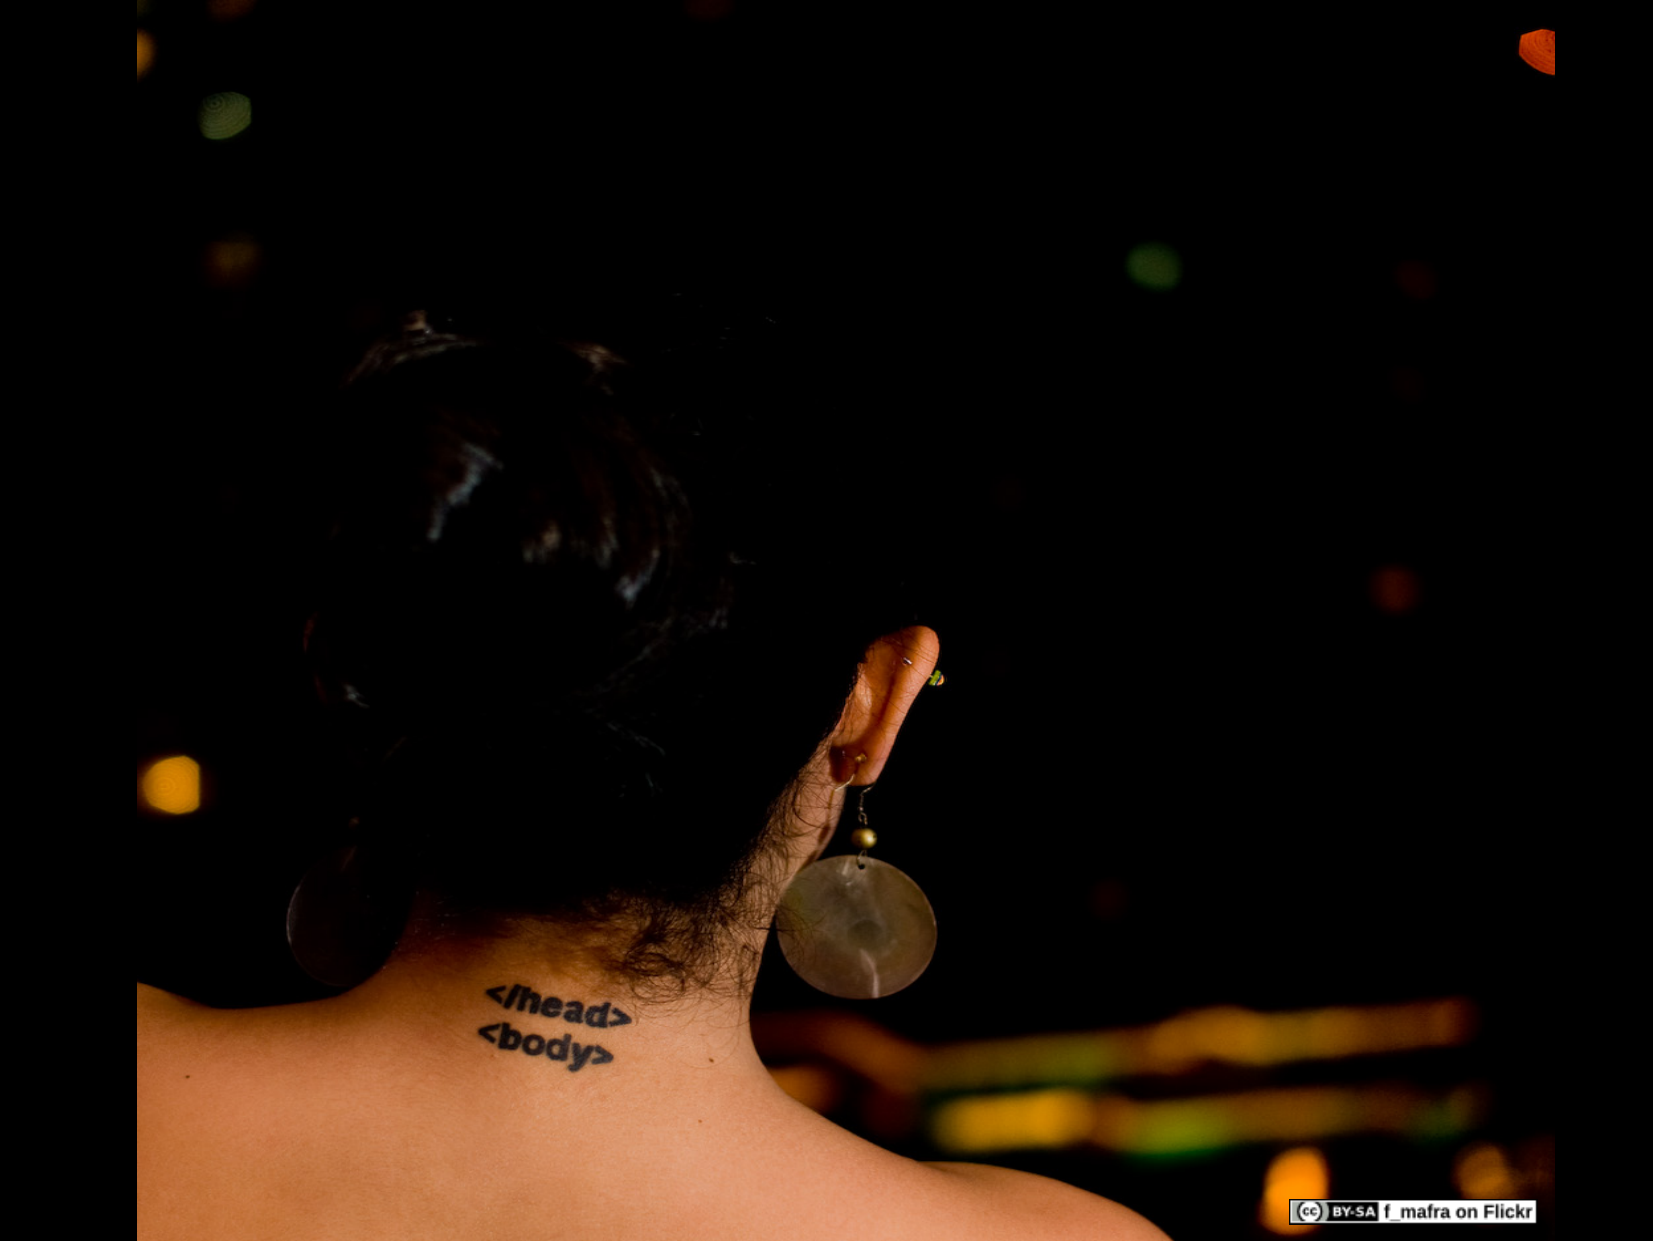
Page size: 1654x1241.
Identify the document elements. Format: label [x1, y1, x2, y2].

picture [137, 0, 1555, 1241]
